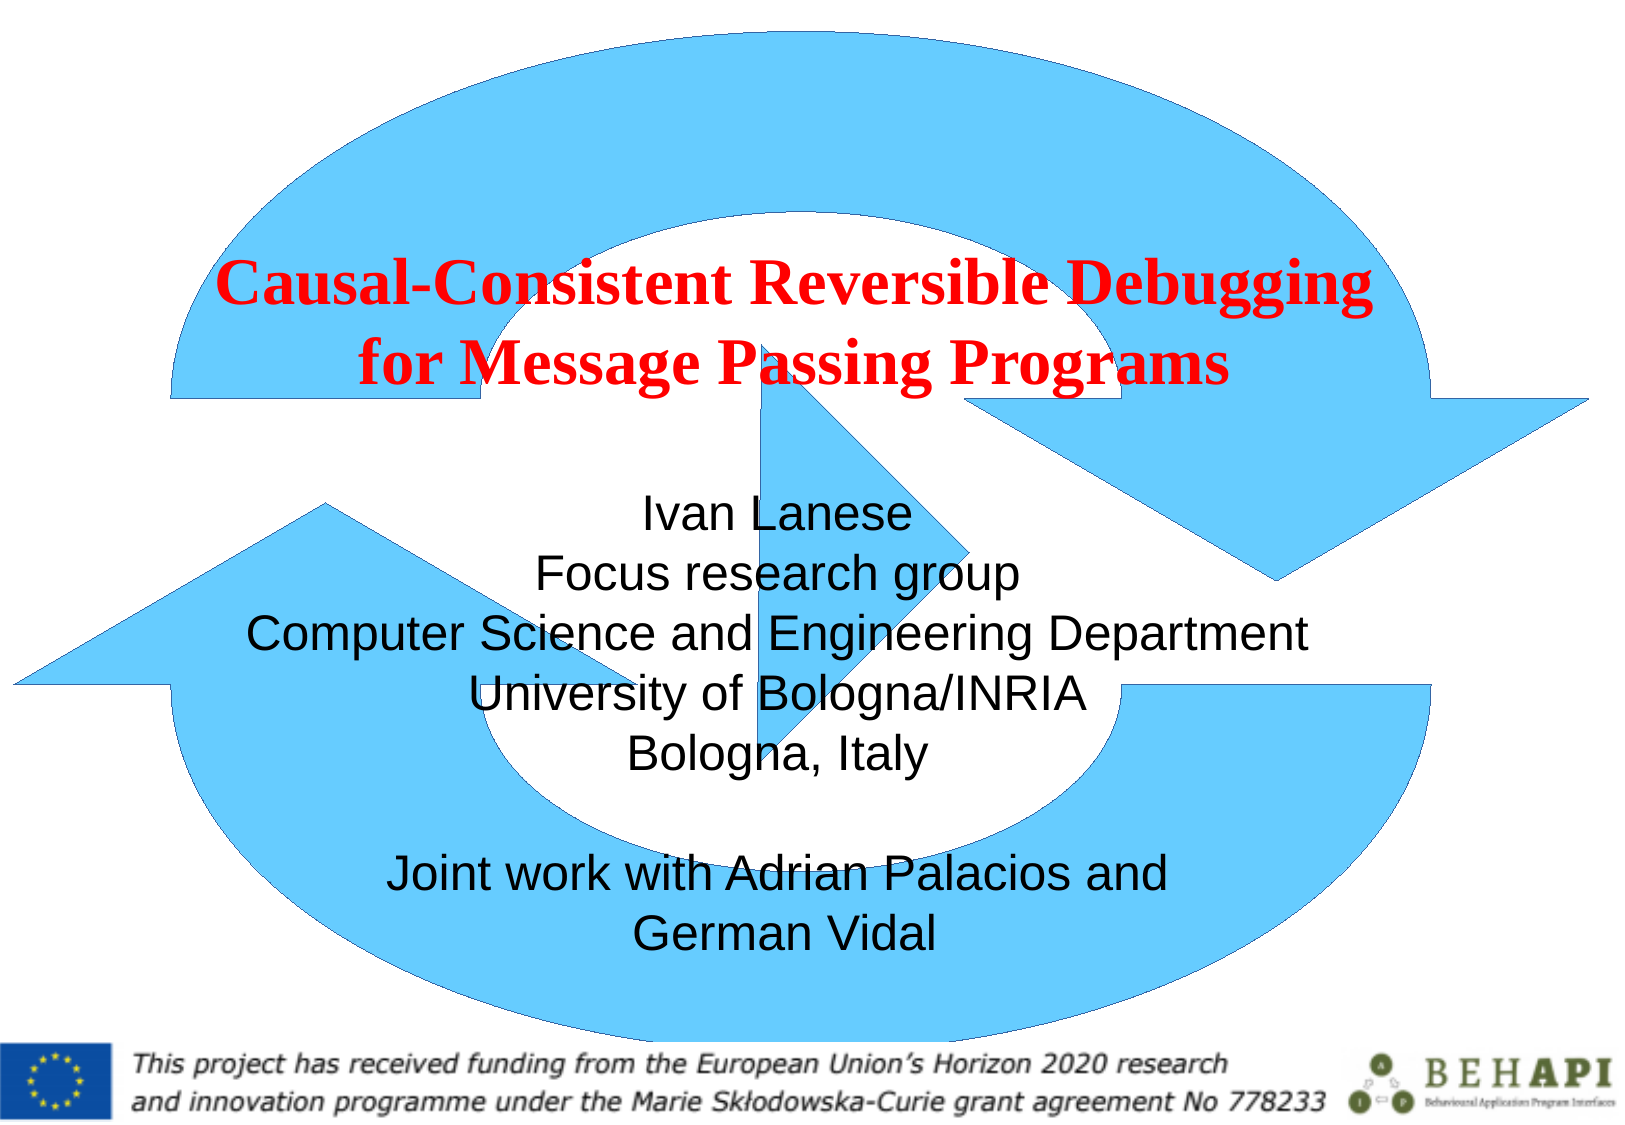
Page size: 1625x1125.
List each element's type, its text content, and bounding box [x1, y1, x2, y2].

text_box Ivan Lanese Focus research group Computer Science and Engineering Department University of Bologna/INRIA Bologna, Italy Joint work with Adrian Palacios and German Vidal [227, 472, 1328, 664]
text_box [195, 31, 1407, 297]
text_box [13, 398, 1589, 1042]
title Causal-Consistent Reversible Debugging for Message Passing Programs [150, 297, 1441, 406]
text_box [1230, 276, 1239, 291]
picture [0, 0, 1625, 1125]
text_box [1263, 276, 1272, 291]
text_box [1157, 276, 1169, 297]
text_box [528, 277, 538, 297]
text_box [1083, 264, 1100, 297]
text_box [370, 289, 378, 297]
text_box [274, 289, 282, 297]
text_box [1352, 276, 1361, 291]
text_box [1126, 276, 1133, 286]
text_box [1317, 277, 1327, 297]
text_box [492, 276, 501, 297]
